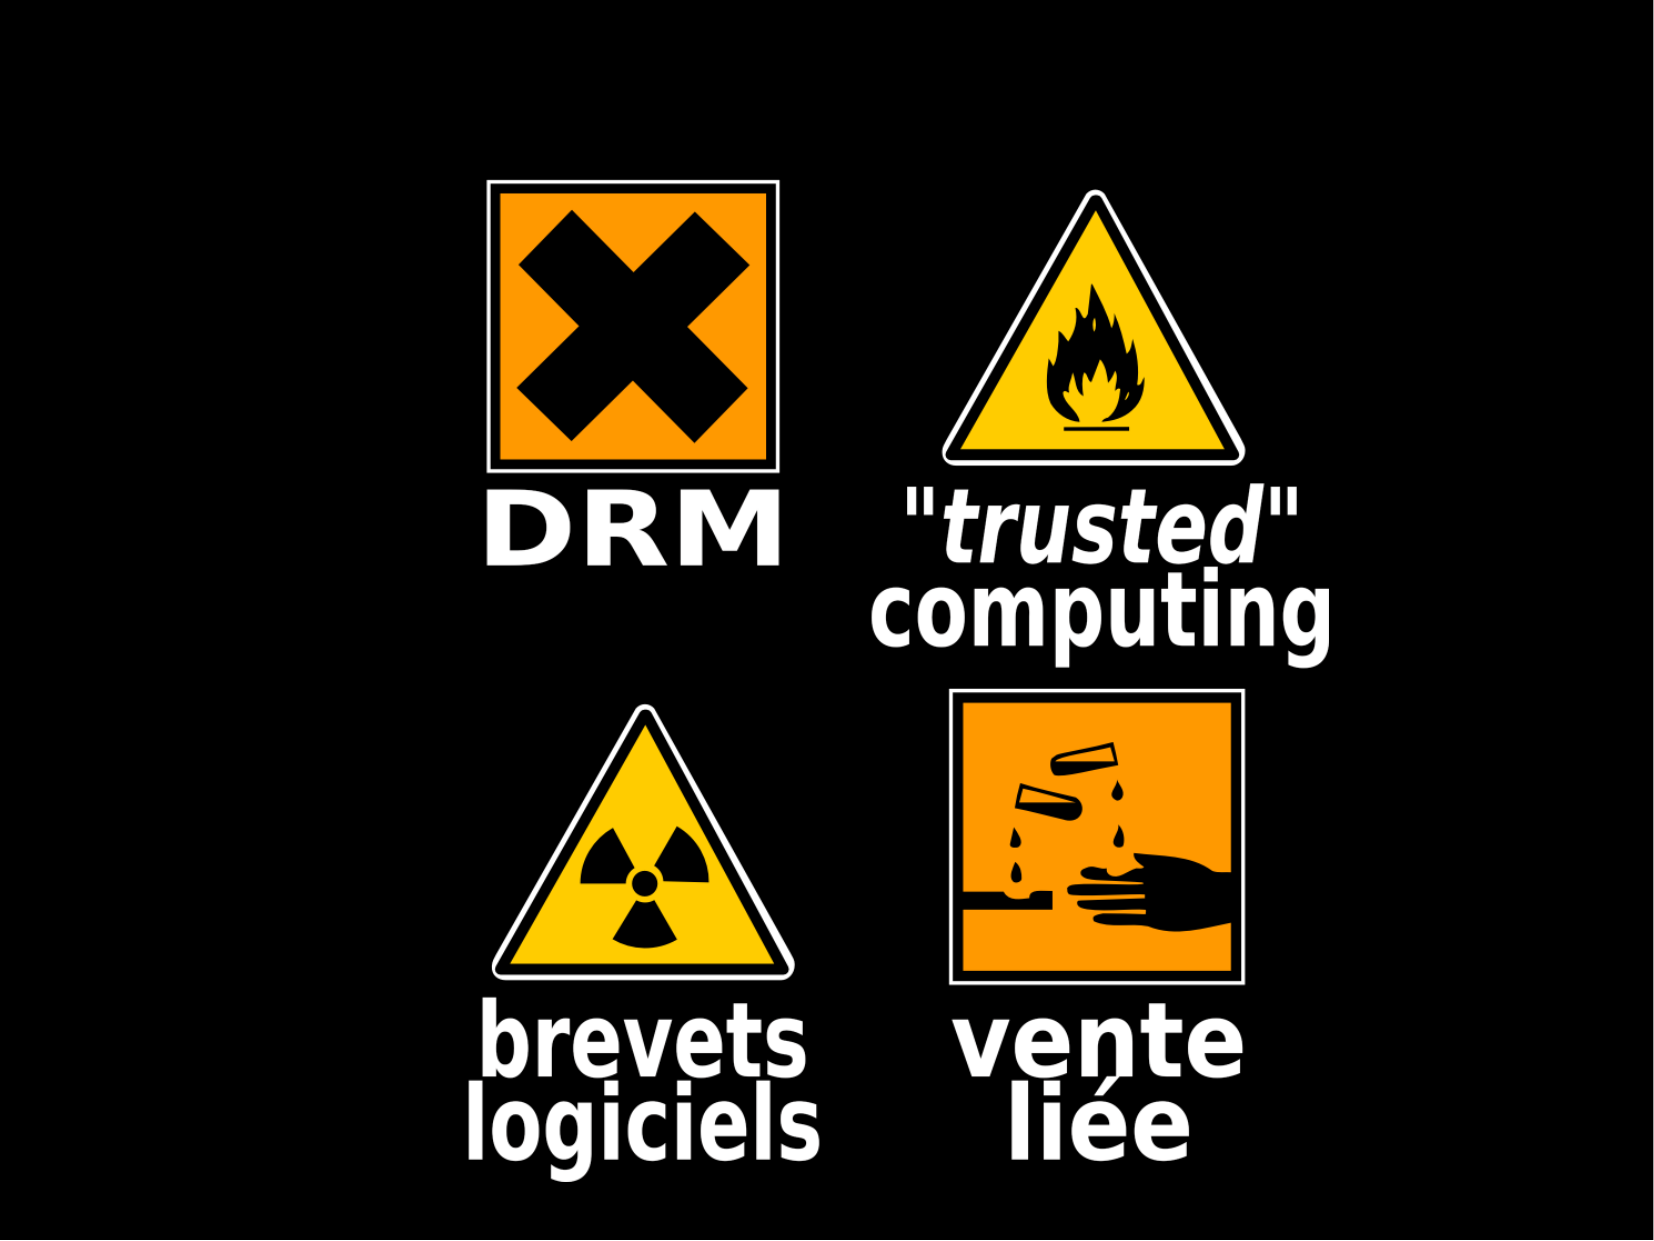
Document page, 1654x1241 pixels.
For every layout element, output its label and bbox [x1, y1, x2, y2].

picture [341, 88, 1329, 1182]
